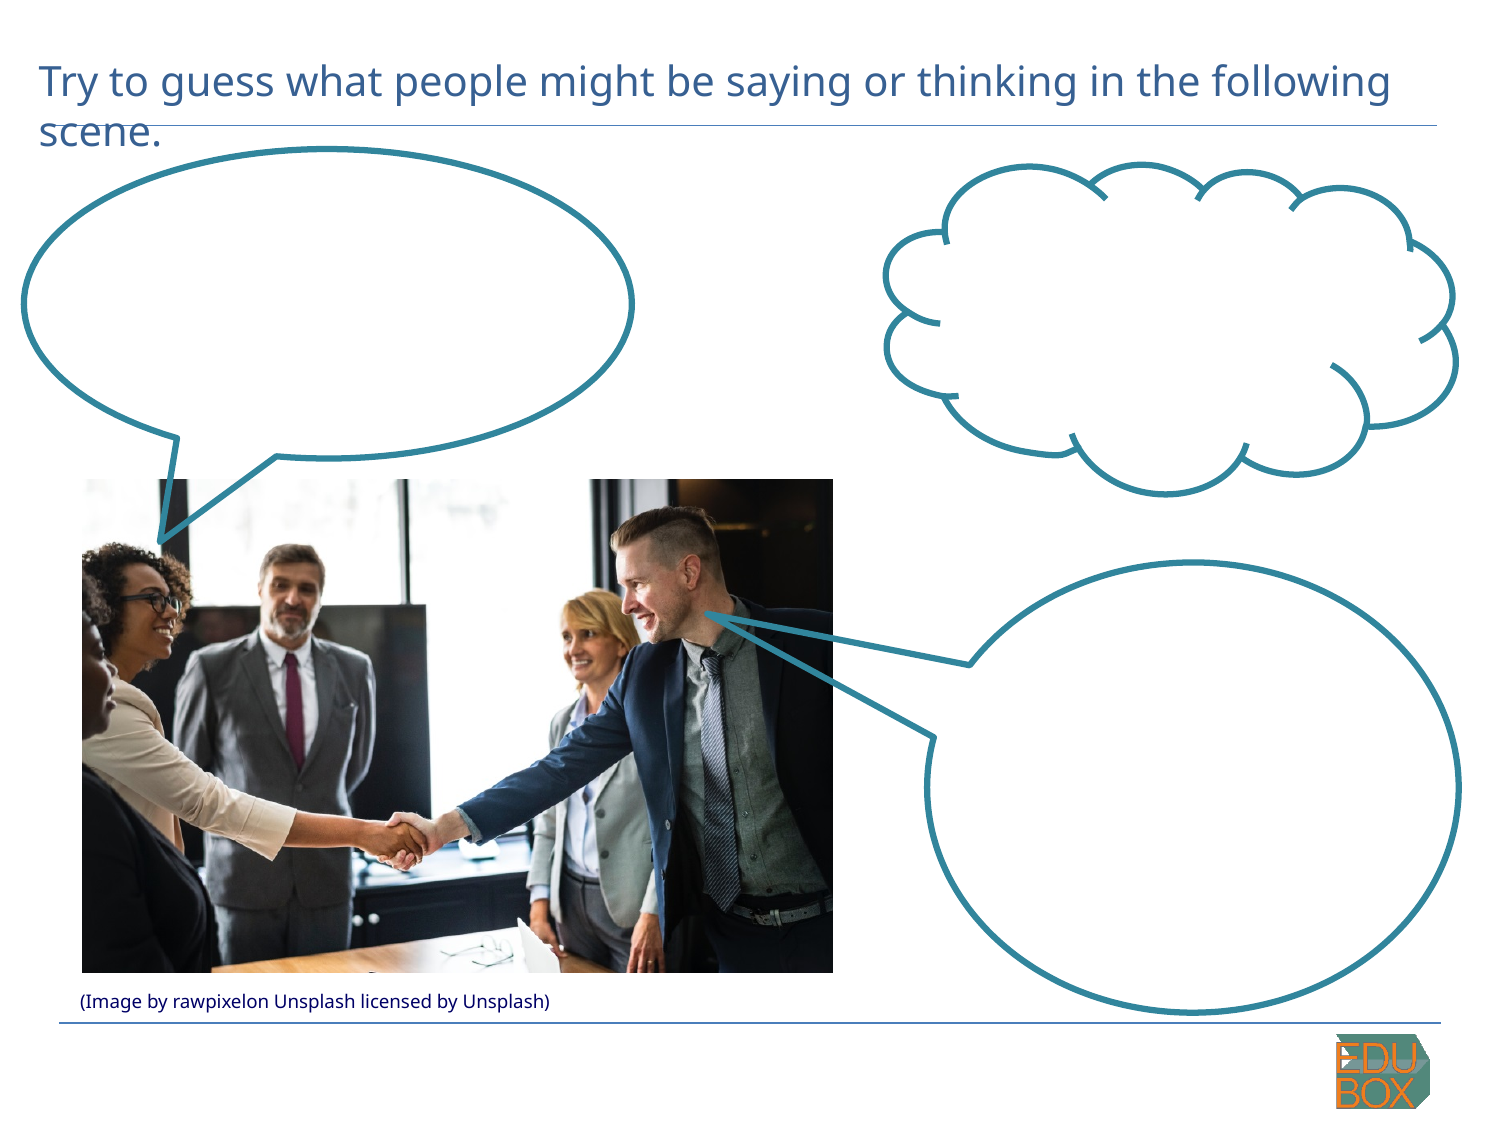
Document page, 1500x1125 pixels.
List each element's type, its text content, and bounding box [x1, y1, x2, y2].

picture [733, 623, 833, 678]
picture [1328, 1028, 1437, 1114]
text_box Try to guess what people might be saying or thinking in the following scene. [24, 47, 1476, 162]
picture [165, 479, 238, 533]
picture [82, 479, 833, 973]
text_box (Image by rawpixelon Unsplash licensed by Unsplash) [64, 982, 736, 1024]
